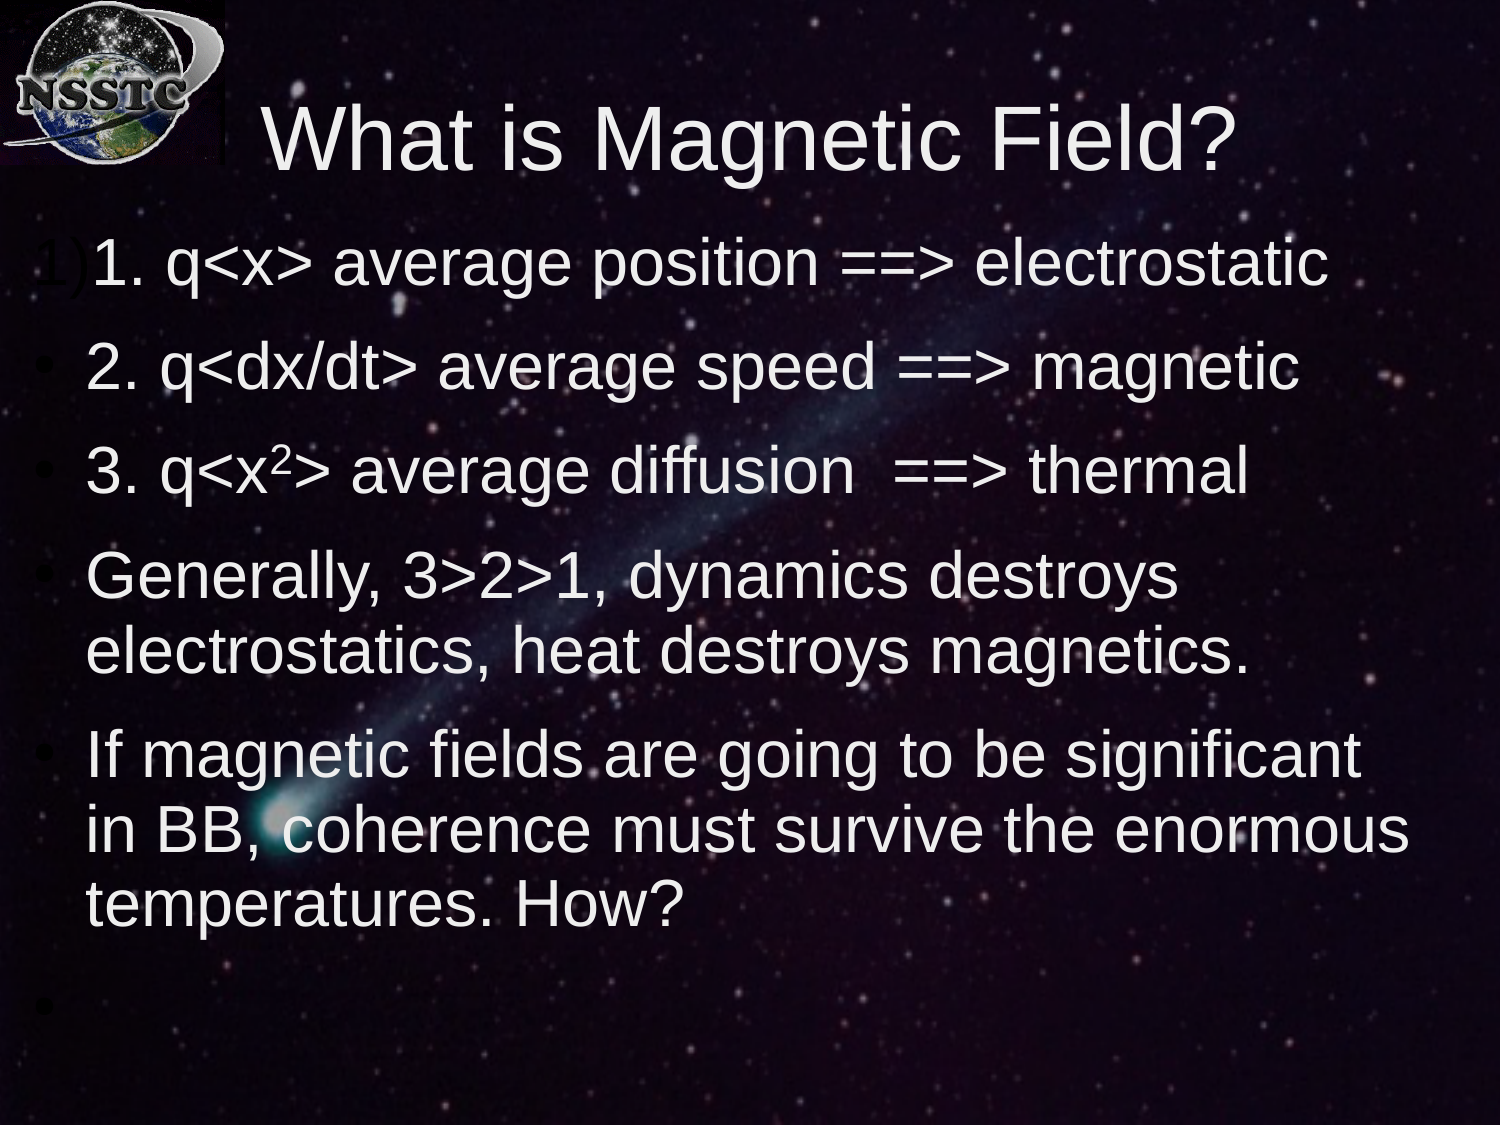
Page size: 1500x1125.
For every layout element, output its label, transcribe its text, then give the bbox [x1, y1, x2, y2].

title What is Magnetic Field? [75, 44, 1425, 224]
list 1. q<x> average position ==> electrostatic 2. q<dx/dt> average speed ==> magnetic 3. q<x2> average diffusion ==> thermal Generally, 3>2>1, dynamics destroys electrostatics, heat destroys magnetics. If magnetic fields are going to be significant in BB, coherence must survive the enormous temperatures. How? [15, 224, 1425, 1096]
picture [0, 0, 1500, 1125]
